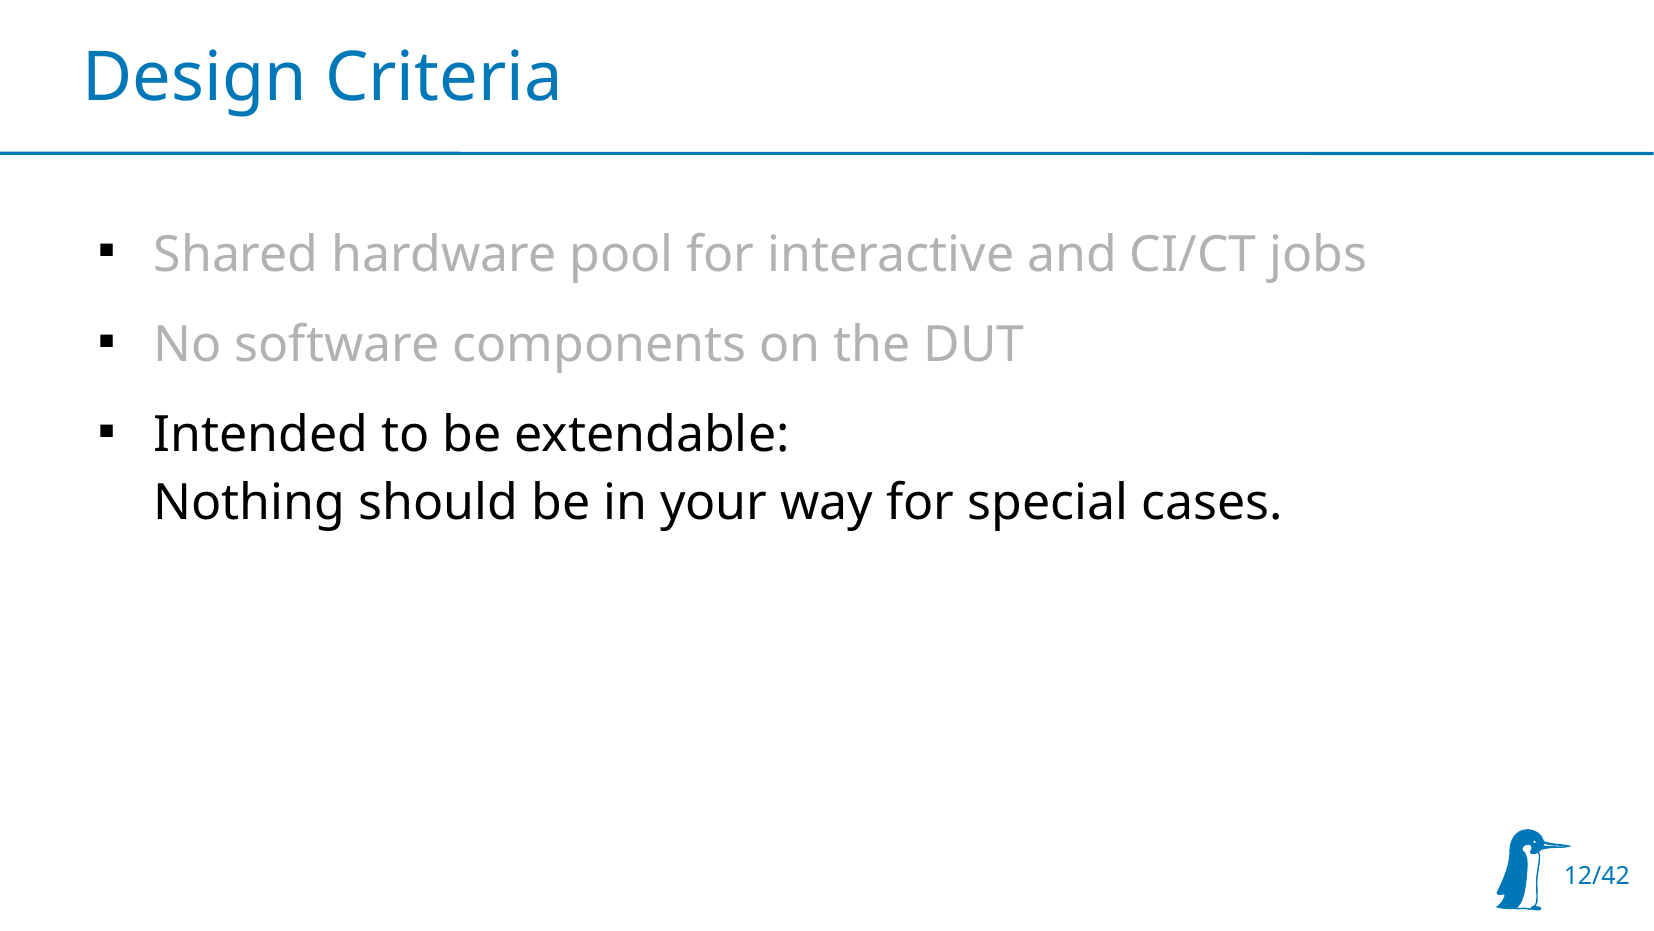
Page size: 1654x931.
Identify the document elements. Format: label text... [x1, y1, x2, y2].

title Design Criteria [82, 30, 1571, 121]
list Shared hardware pool for interactive and CI/CT jobs No software components on the DUT Intended to be extendable: Nothing should be in your way for special cases. [82, 217, 1571, 861]
